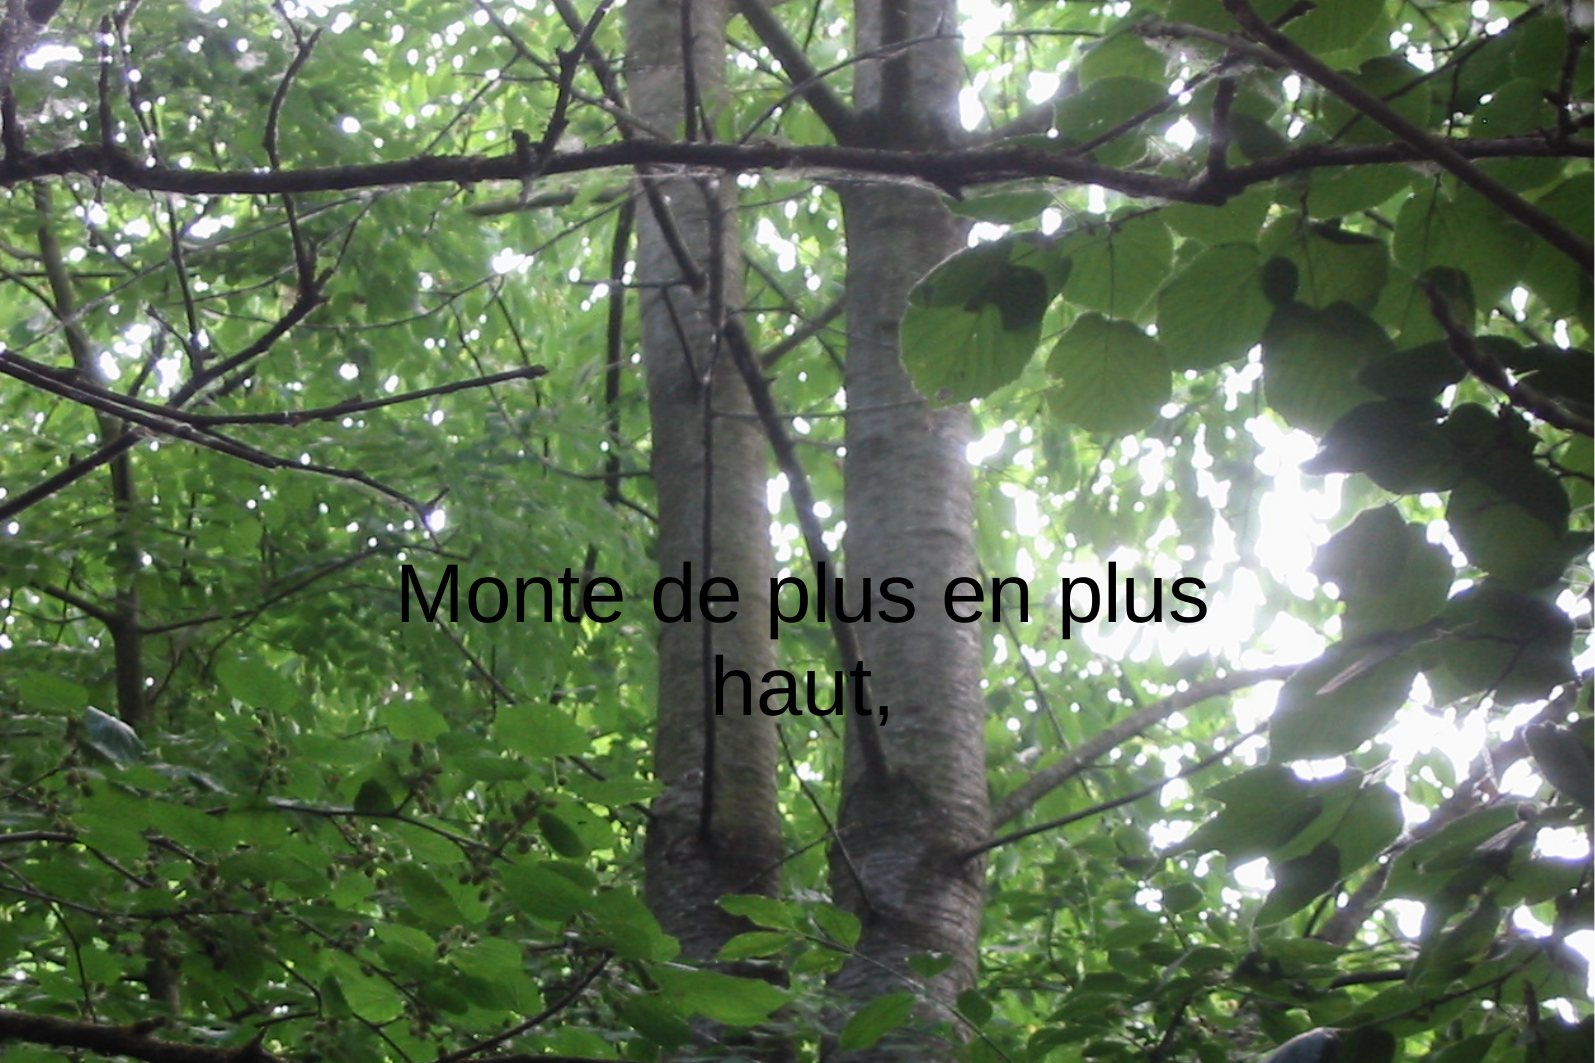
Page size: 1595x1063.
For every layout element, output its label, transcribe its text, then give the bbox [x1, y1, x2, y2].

text_box Monte de plus en plus haut, [379, 547, 1227, 734]
picture [0, 0, 1595, 1063]
